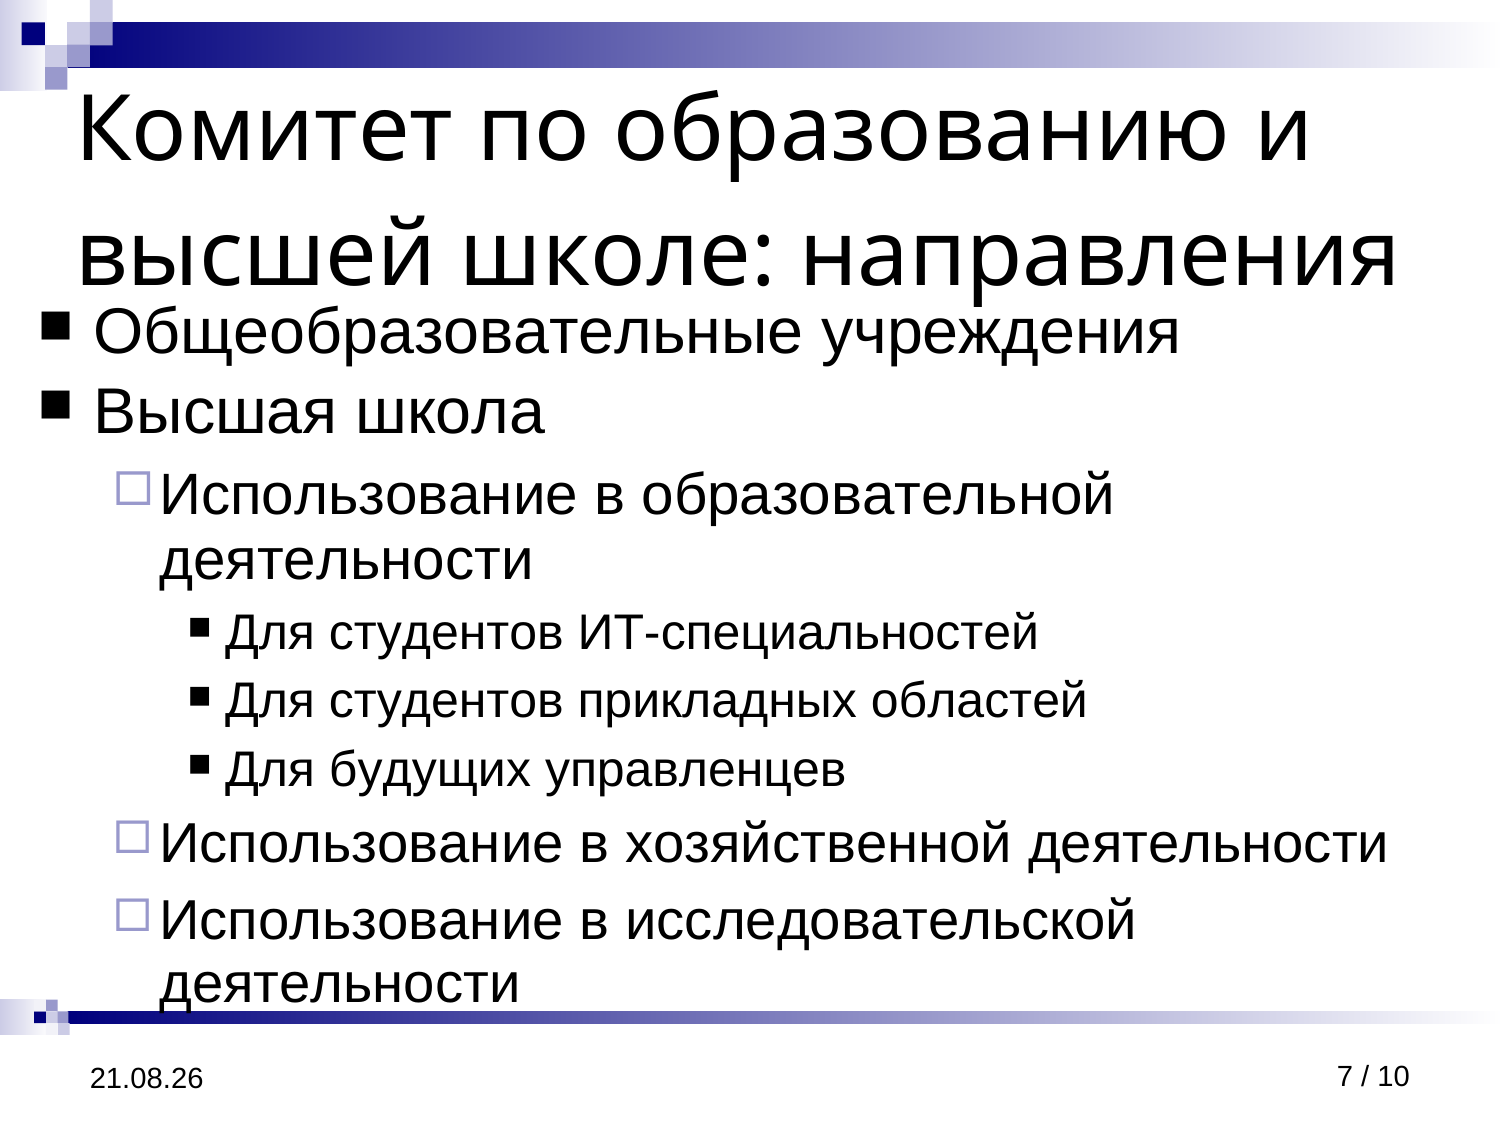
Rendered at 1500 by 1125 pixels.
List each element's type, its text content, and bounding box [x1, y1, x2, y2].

list Общеобразовательные учреждения Высшая школа Использование в образовательной деятельности Для студентов ИТ-специальностей Для студентов прикладных областей Для будущих управленцев Использование в хозяйственной деятельности Использование в исследовательской деятельности [37, 295, 1463, 1015]
title Комитет по образованию и высшей школе: направления [75, 69, 1426, 295]
